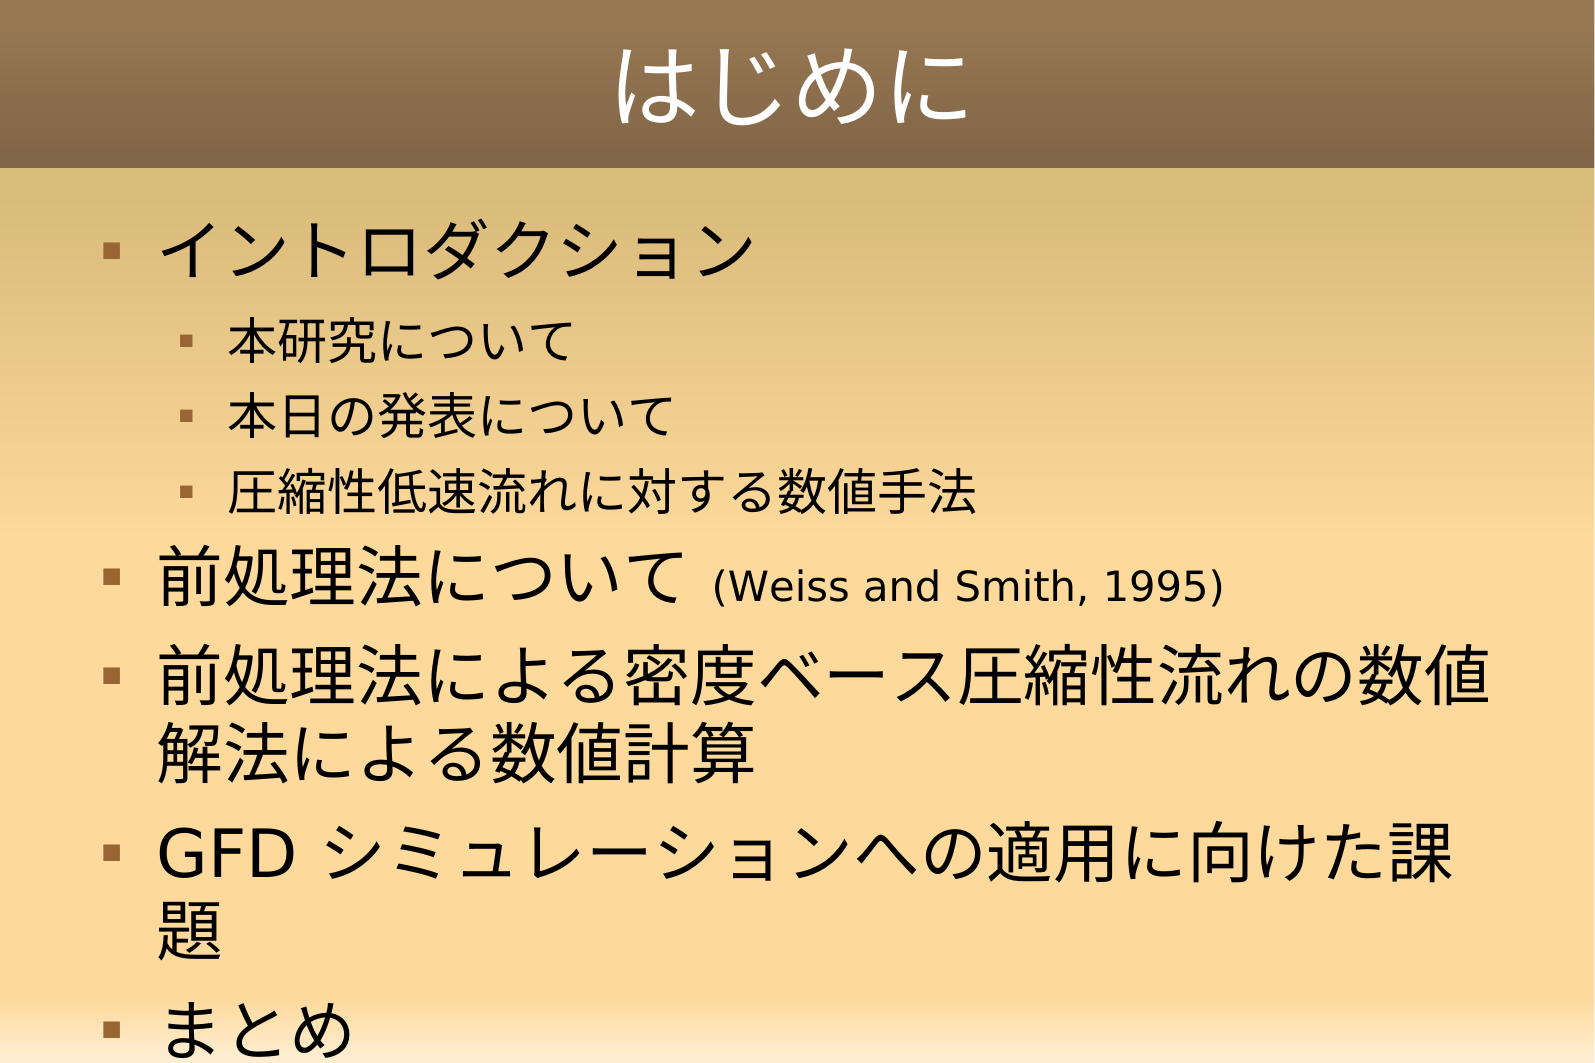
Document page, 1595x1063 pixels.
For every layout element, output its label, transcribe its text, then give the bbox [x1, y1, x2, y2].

title はじめに [74, 0, 1510, 178]
list イントロダクション 本研究について 本日の発表について 圧縮性低速流れに対する数値手法 前処理法について (Weiss and Smith, 1995) 前処理法による密度ベース圧縮性流れの数値解法による数値計算 GFD シミュレーションへの適用に向けた課題 まとめ [85, 213, 1521, 994]
picture [0, 0, 1595, 1063]
